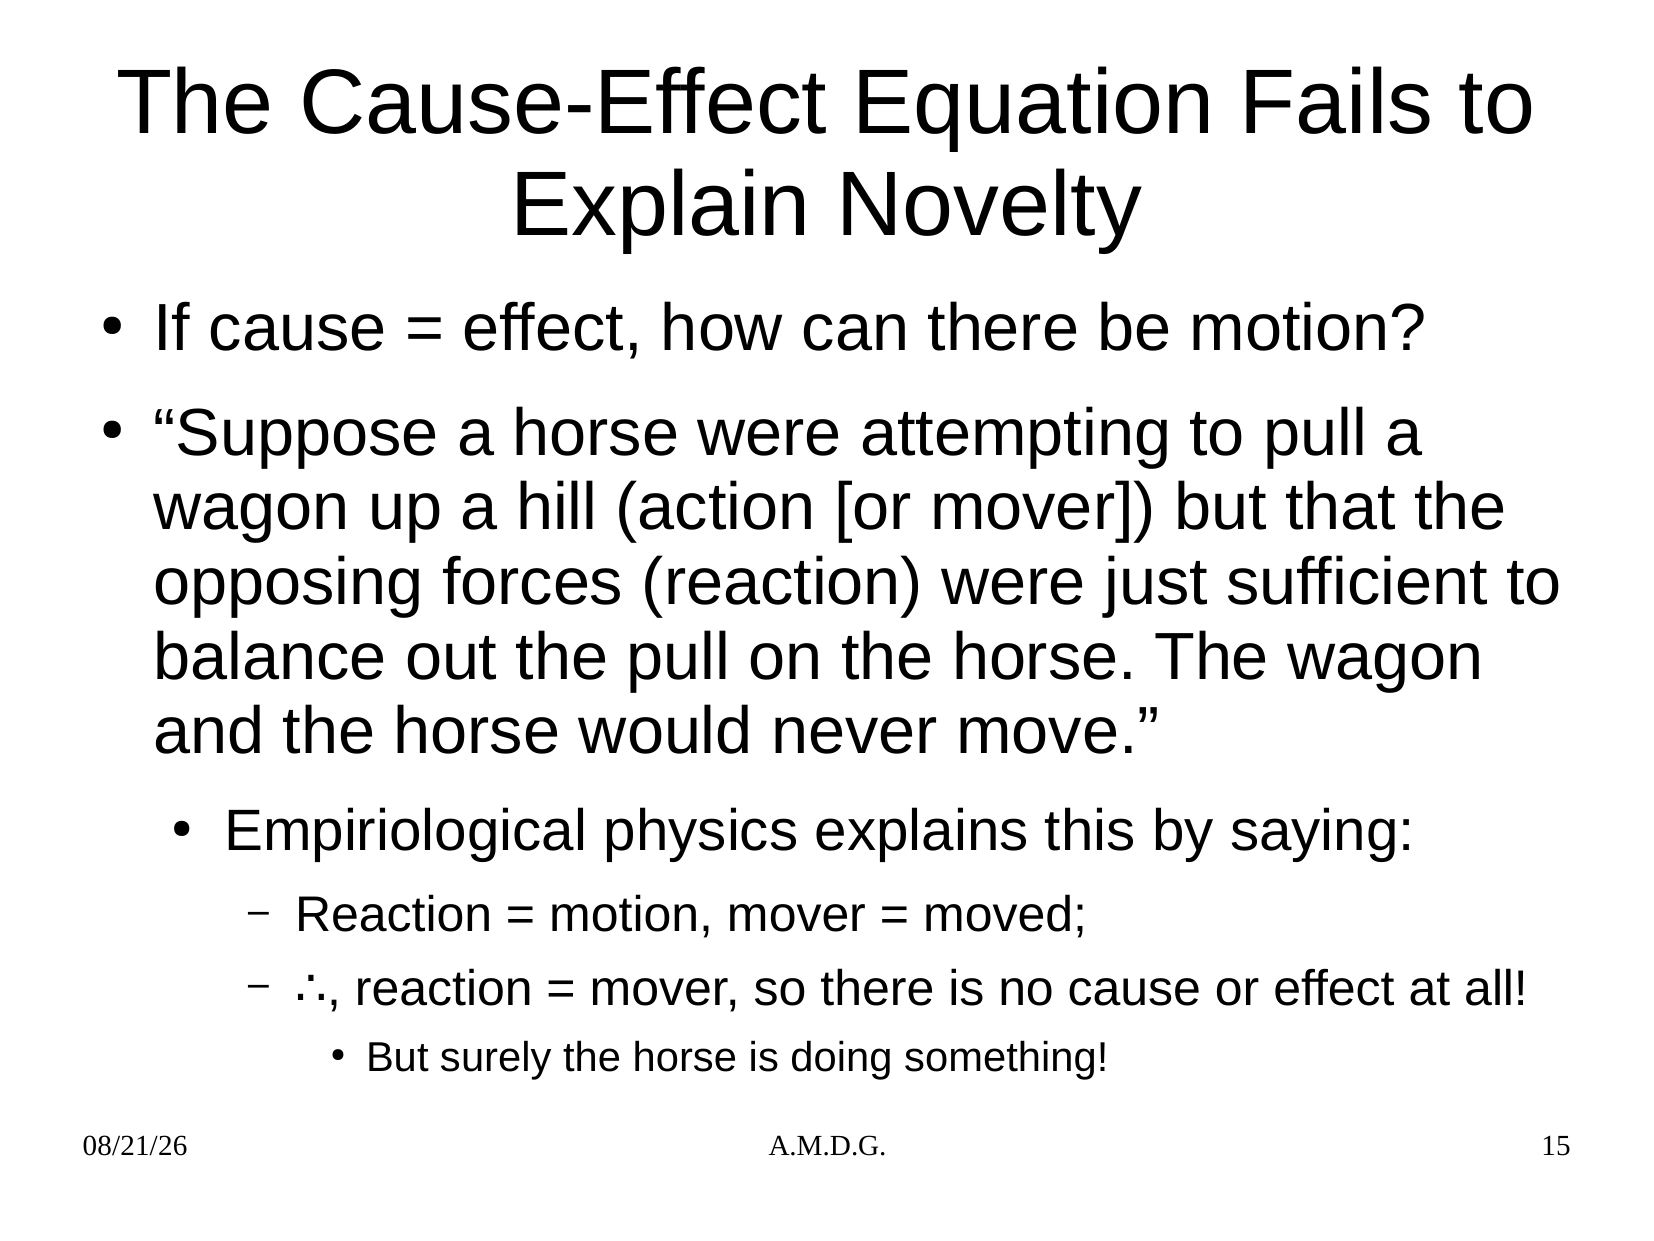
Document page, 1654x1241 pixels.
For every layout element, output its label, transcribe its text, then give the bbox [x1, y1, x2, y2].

title The Cause-Effect Equation Fails to Explain Novelty [82, 49, 1571, 257]
list If cause = effect, how can there be motion? “Suppose a horse were attempting to pull a wagon up a hill (action [or mover]) but that the opposing forces (reaction) were just sufficient to balance out the pull on the horse. The wagon and the horse would never move.” Empiriological physics explains this by saying: Reaction = motion, mover = moved; ∴, reaction = mover, so there is no cause or effect at all! But surely the horse is doing something! [82, 290, 1571, 1109]
